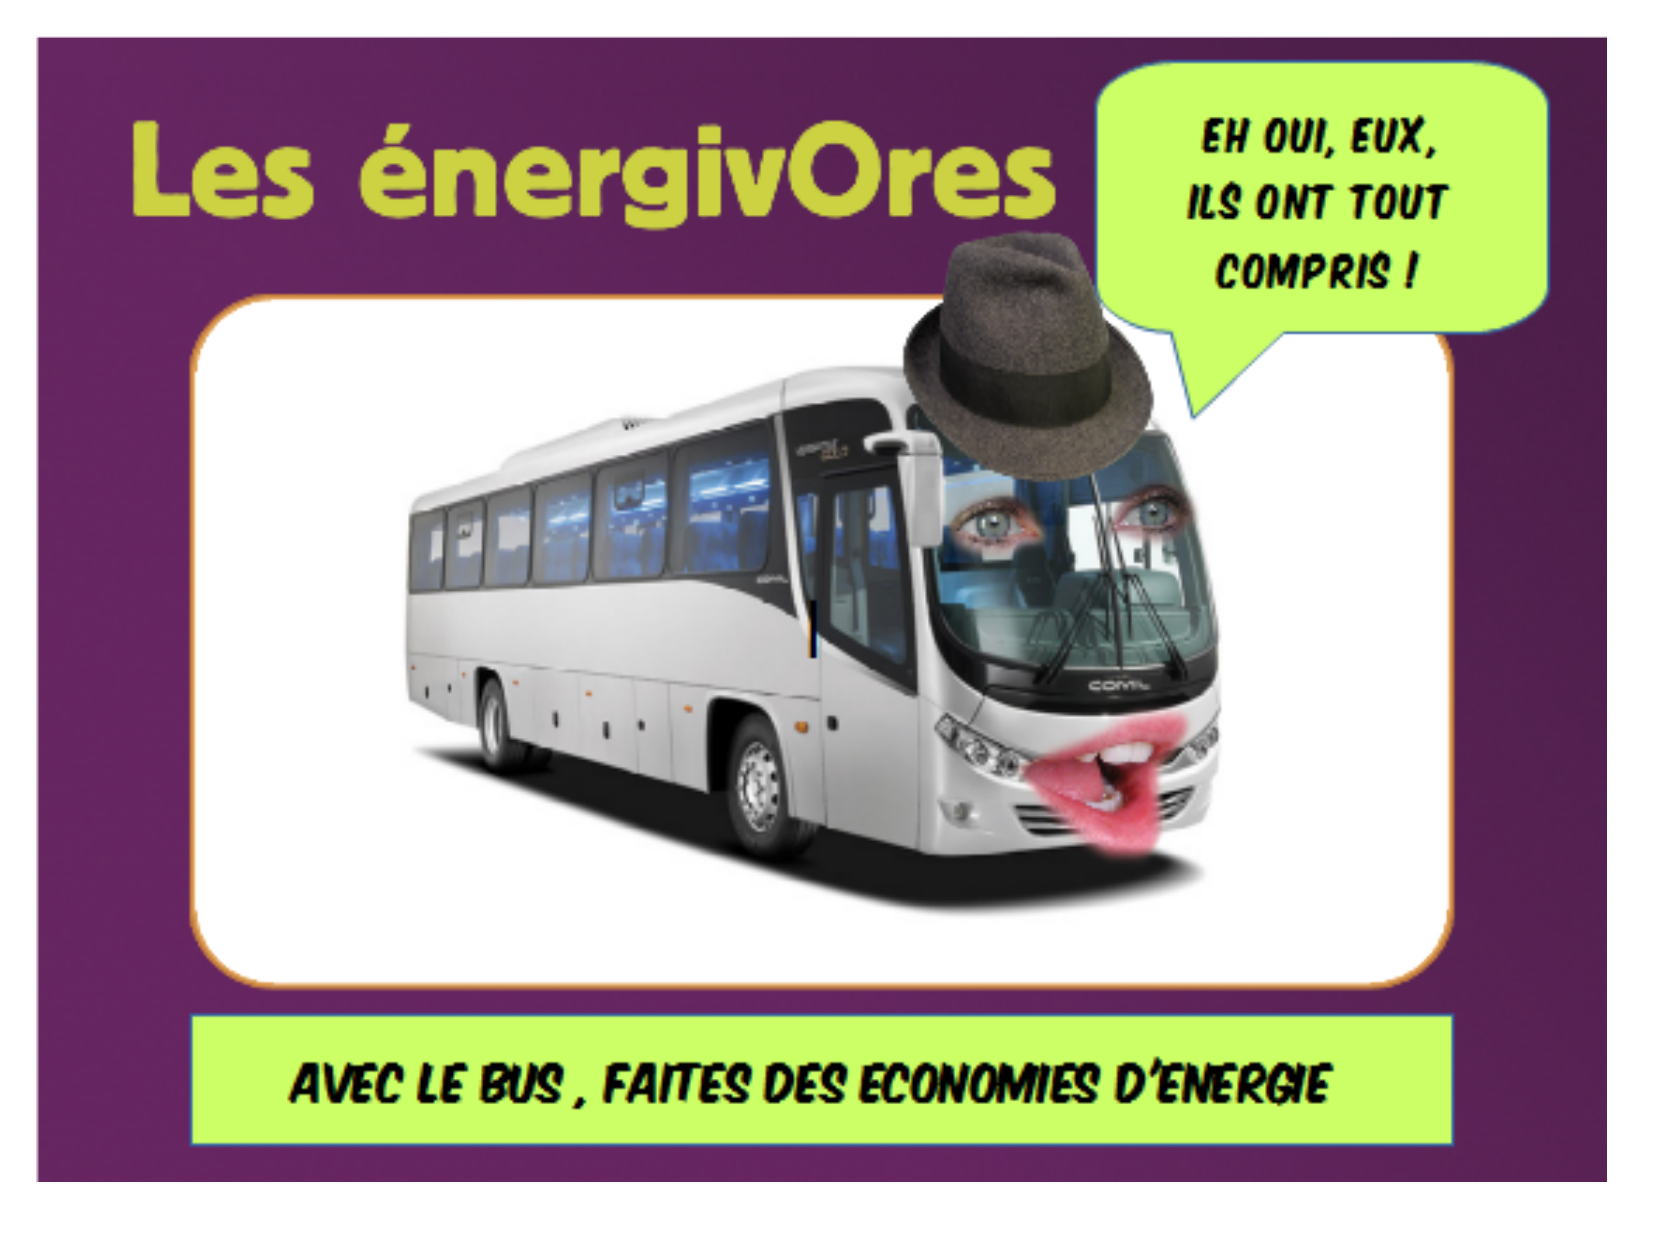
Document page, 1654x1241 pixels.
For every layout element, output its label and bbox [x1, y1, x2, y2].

picture [36, 35, 1607, 1182]
